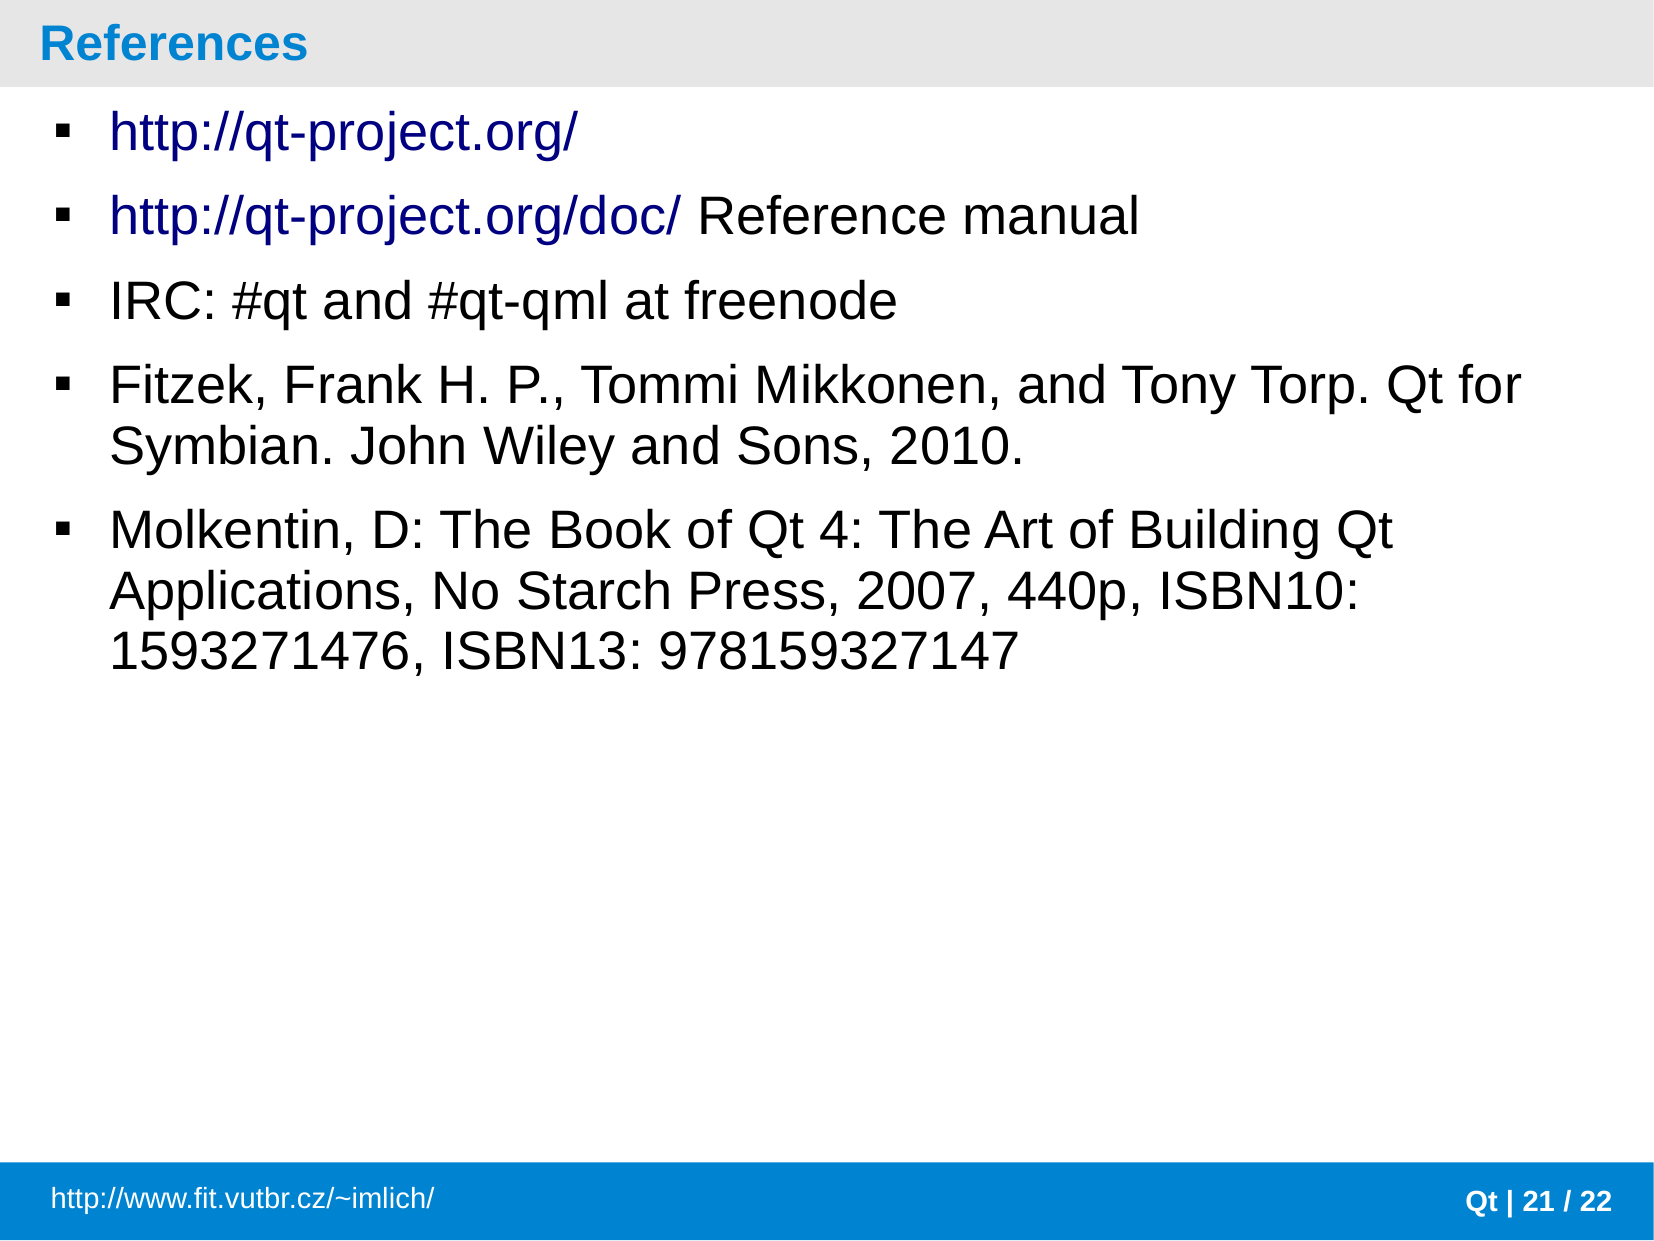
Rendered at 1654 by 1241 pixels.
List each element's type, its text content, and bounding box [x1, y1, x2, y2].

title References [39, 5, 1615, 81]
list http://qt-project.org/ http://qt-project.org/doc/ Reference manual IRC: #qt and #qt-qml at freenode Fitzek, Frank H. P., Tommi Mikkonen, and Tony Torp. Qt for Symbian. John Wiley and Sons, 2010. Molkentin, D: The Book of Qt 4: The Art of Building Qt Applications, No Starch Press, 2007, 440p, ISBN10: 1593271476, ISBN13: 978159327147 [38, 101, 1616, 1126]
